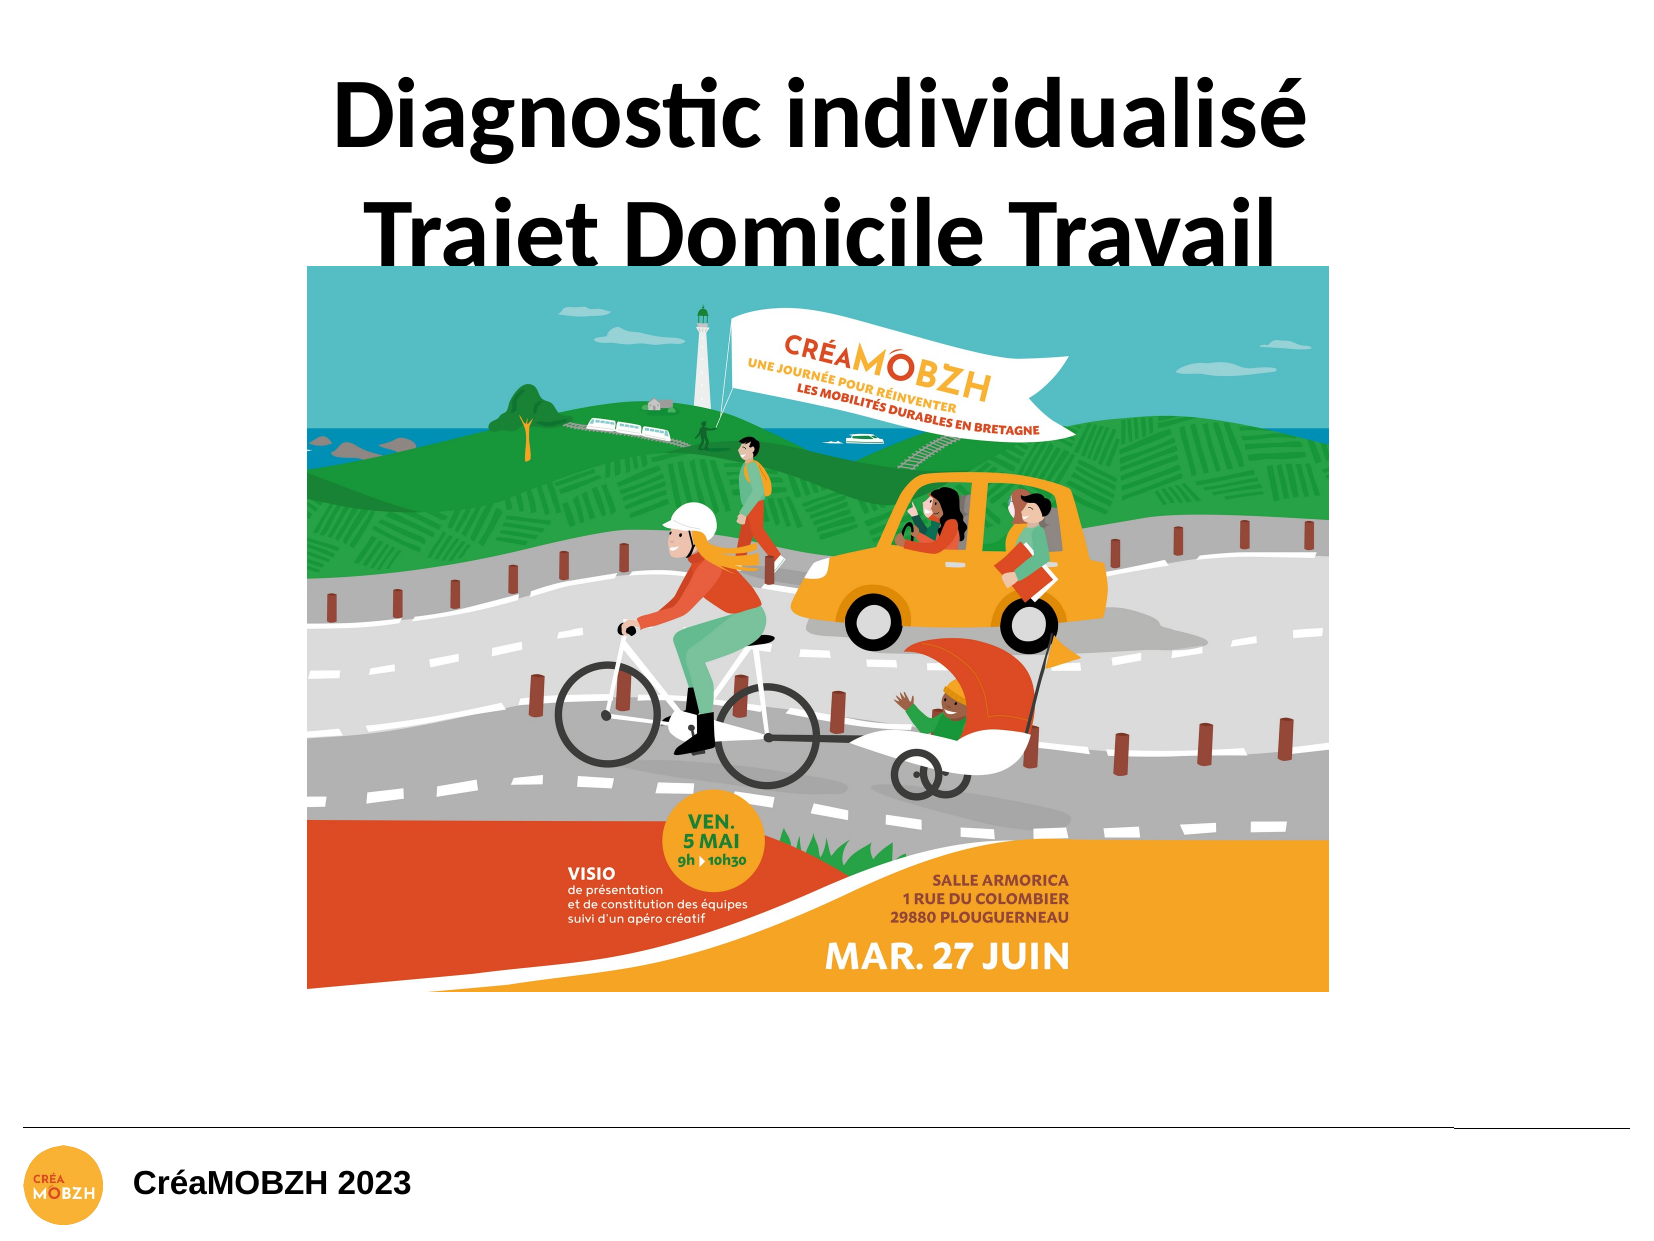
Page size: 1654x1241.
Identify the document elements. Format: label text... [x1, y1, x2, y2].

text_box CréaMOBZH 2023 [118, 1157, 1040, 1210]
picture [23, 1145, 103, 1225]
title Diagnostic individualisé Trajet Domicile Travail [295, 47, 1347, 255]
picture [307, 266, 1329, 992]
picture [310, 437, 331, 445]
